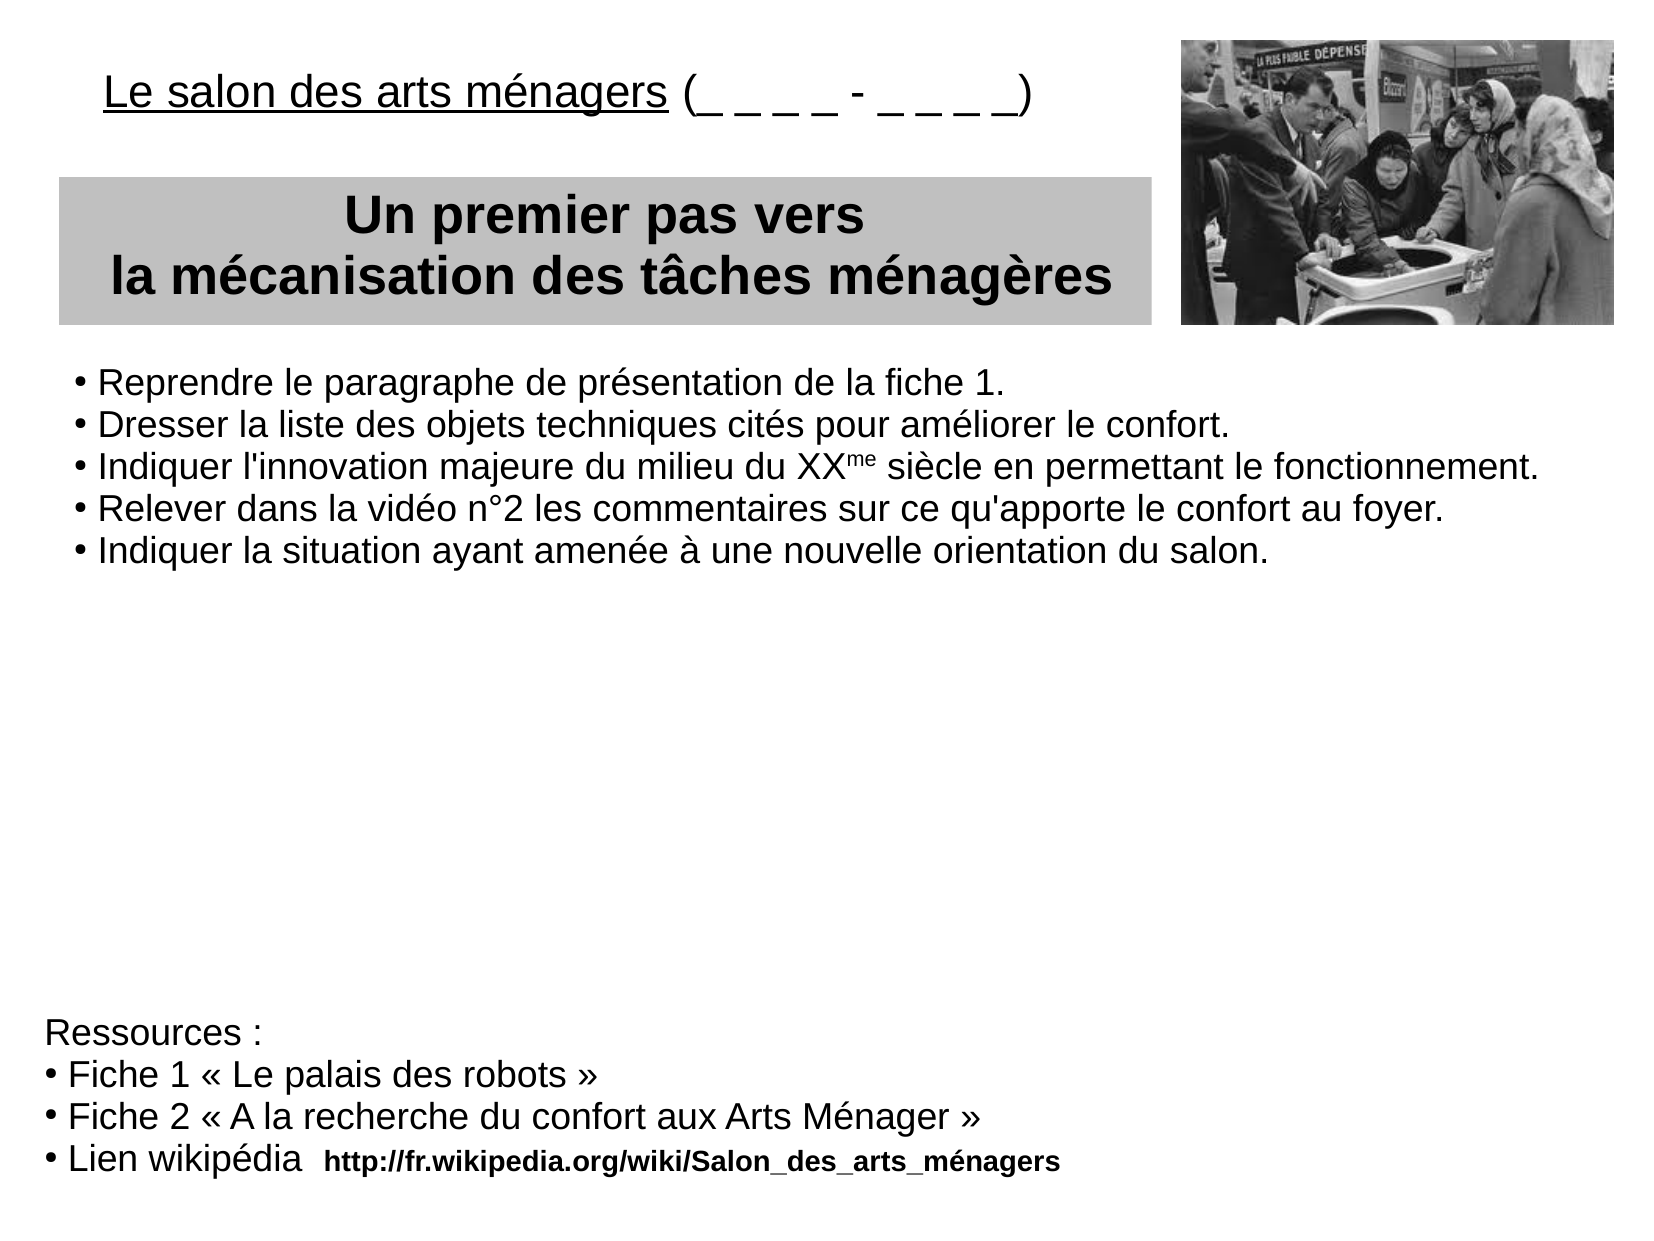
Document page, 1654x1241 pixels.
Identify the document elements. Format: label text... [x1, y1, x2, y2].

text_box Reprendre le paragraphe de présentation de la fiche 1. Dresser la liste des objets techniques cités pour améliorer le confort. Indiquer l'innovation majeure du milieu du XXme siècle en permettant le fonctionnement. Relever dans la vidéo n°2 les commentaires sur ce qu'apporte le confort au foyer. Indiquer la situation ayant amenée à une nouvelle orientation du salon. [59, 354, 1595, 581]
text_box Le salon des arts ménagers (_ _ _ _ - _ _ _ _) [88, 59, 1063, 125]
text_box Ressources : Fiche 1 « Le palais des robots » Fiche 2 « A la recherche du confort aux Arts Ménager » Lien wikipédia http://fr.wikipedia.org/wiki/Salon_des_arts_ménagers [29, 1003, 1625, 1211]
text_box Un premier pas vers la mécanisation des tâches ménagères [59, 177, 1152, 325]
picture [1181, 40, 1614, 325]
